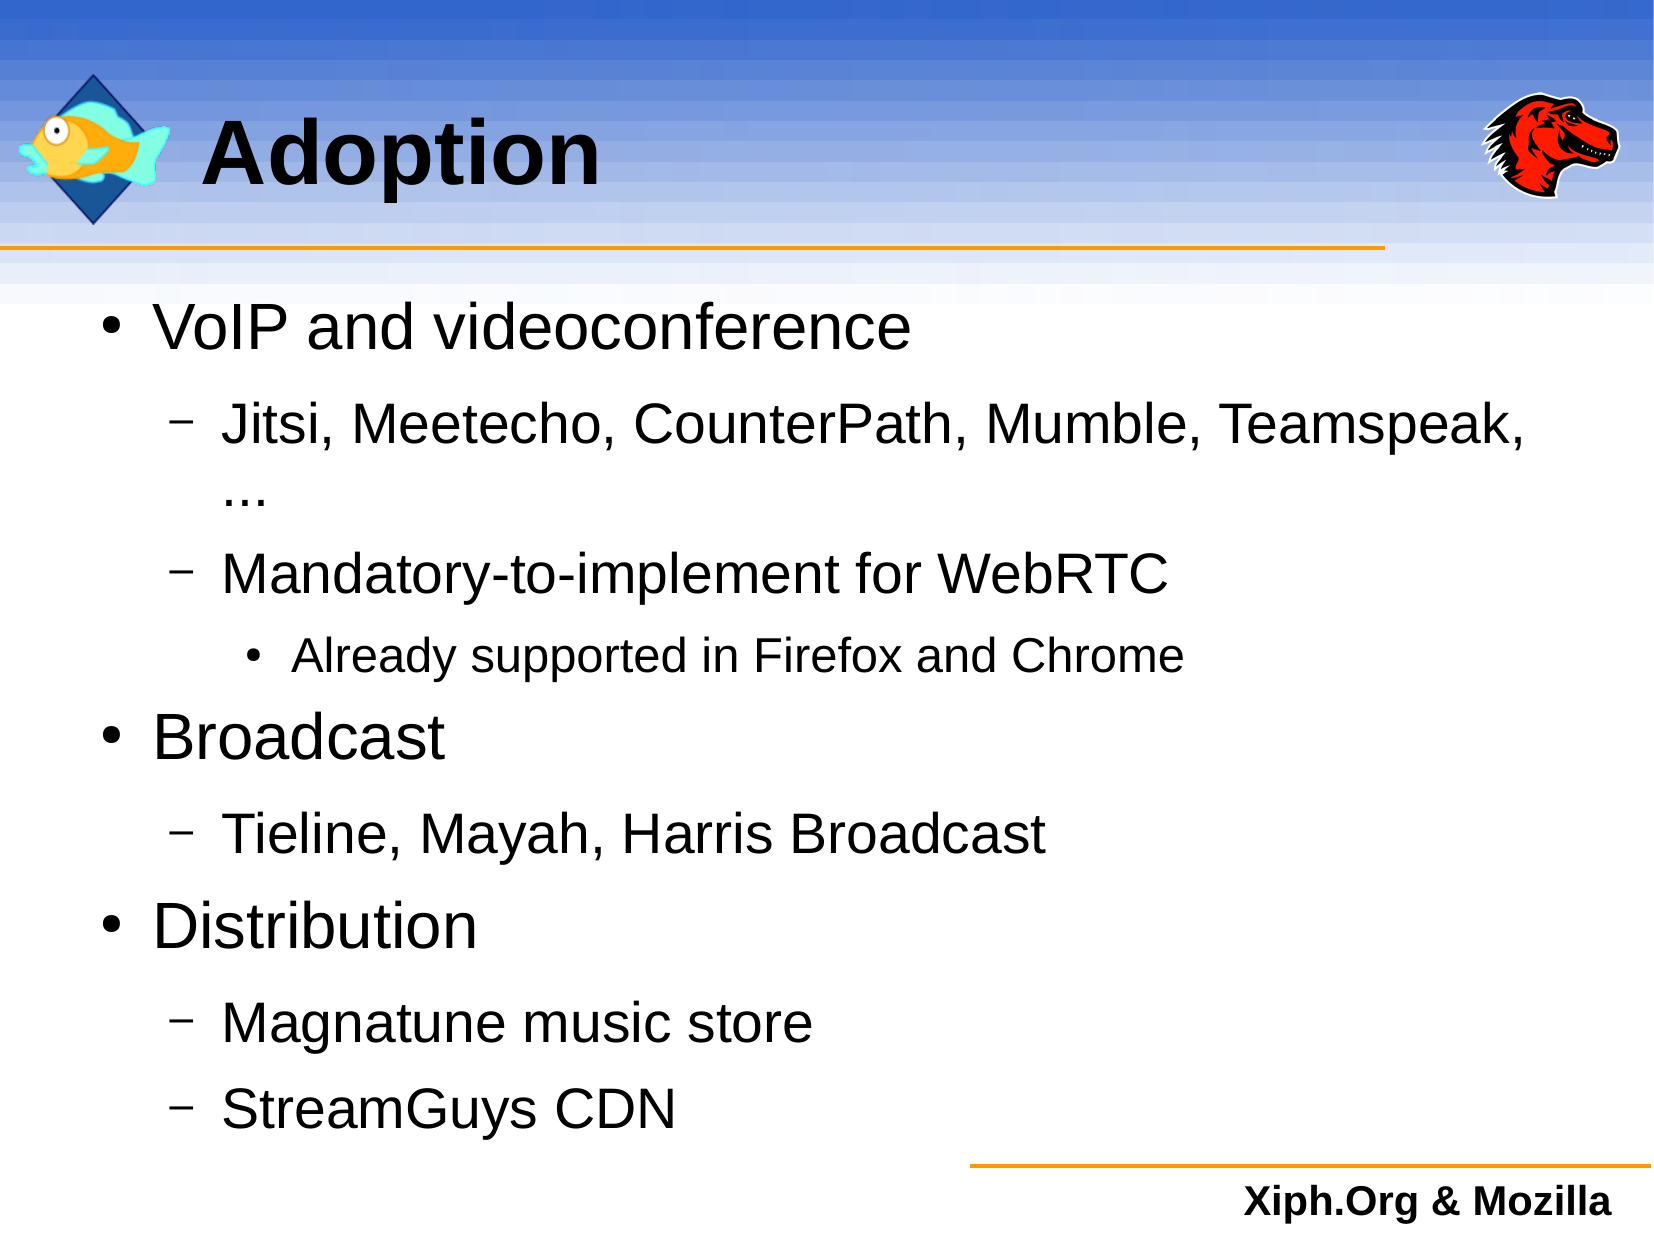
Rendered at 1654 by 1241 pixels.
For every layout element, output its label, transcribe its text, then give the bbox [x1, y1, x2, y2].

picture [0, 0, 1654, 1241]
list VoIP and videoconference Jitsi, Meetecho, CounterPath, Mumble, Teamspeak, ... Mandatory-to-implement for WebRTC Already supported in Firefox and Chrome Broadcast Tieline, Mayah, Harris Broadcast Distribution Magnatune music store StreamGuys CDN [82, 290, 1538, 1146]
title Adoption [200, 49, 1571, 257]
